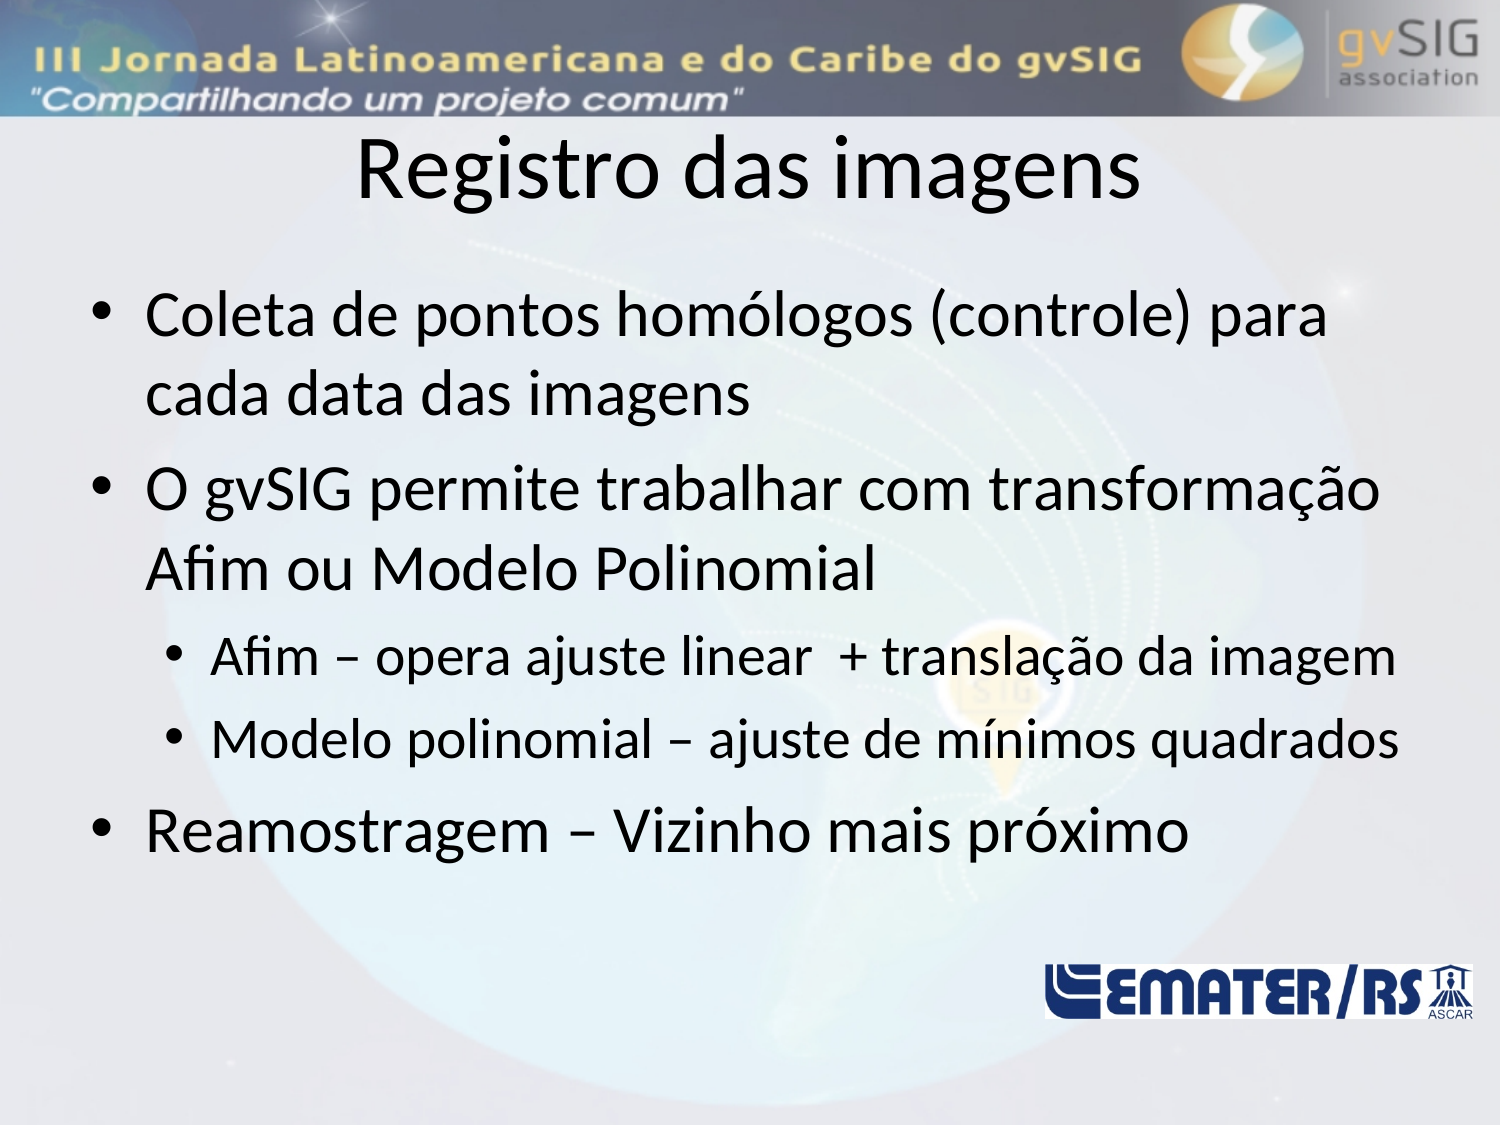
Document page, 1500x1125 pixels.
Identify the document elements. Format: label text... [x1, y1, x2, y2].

picture [0, 0, 1500, 1125]
title Registro das imagens [75, 67, 1426, 256]
list Coleta de pontos homólogos (controle) para cada data das imagens O gvSIG permite trabalhar com transformação Afim ou Modelo Polinomial Afim – opera ajuste linear + translação da imagem Modelo polinomial – ajuste de mínimos quadrados Reamostragem – Vizinho mais próximo [75, 262, 1426, 1005]
